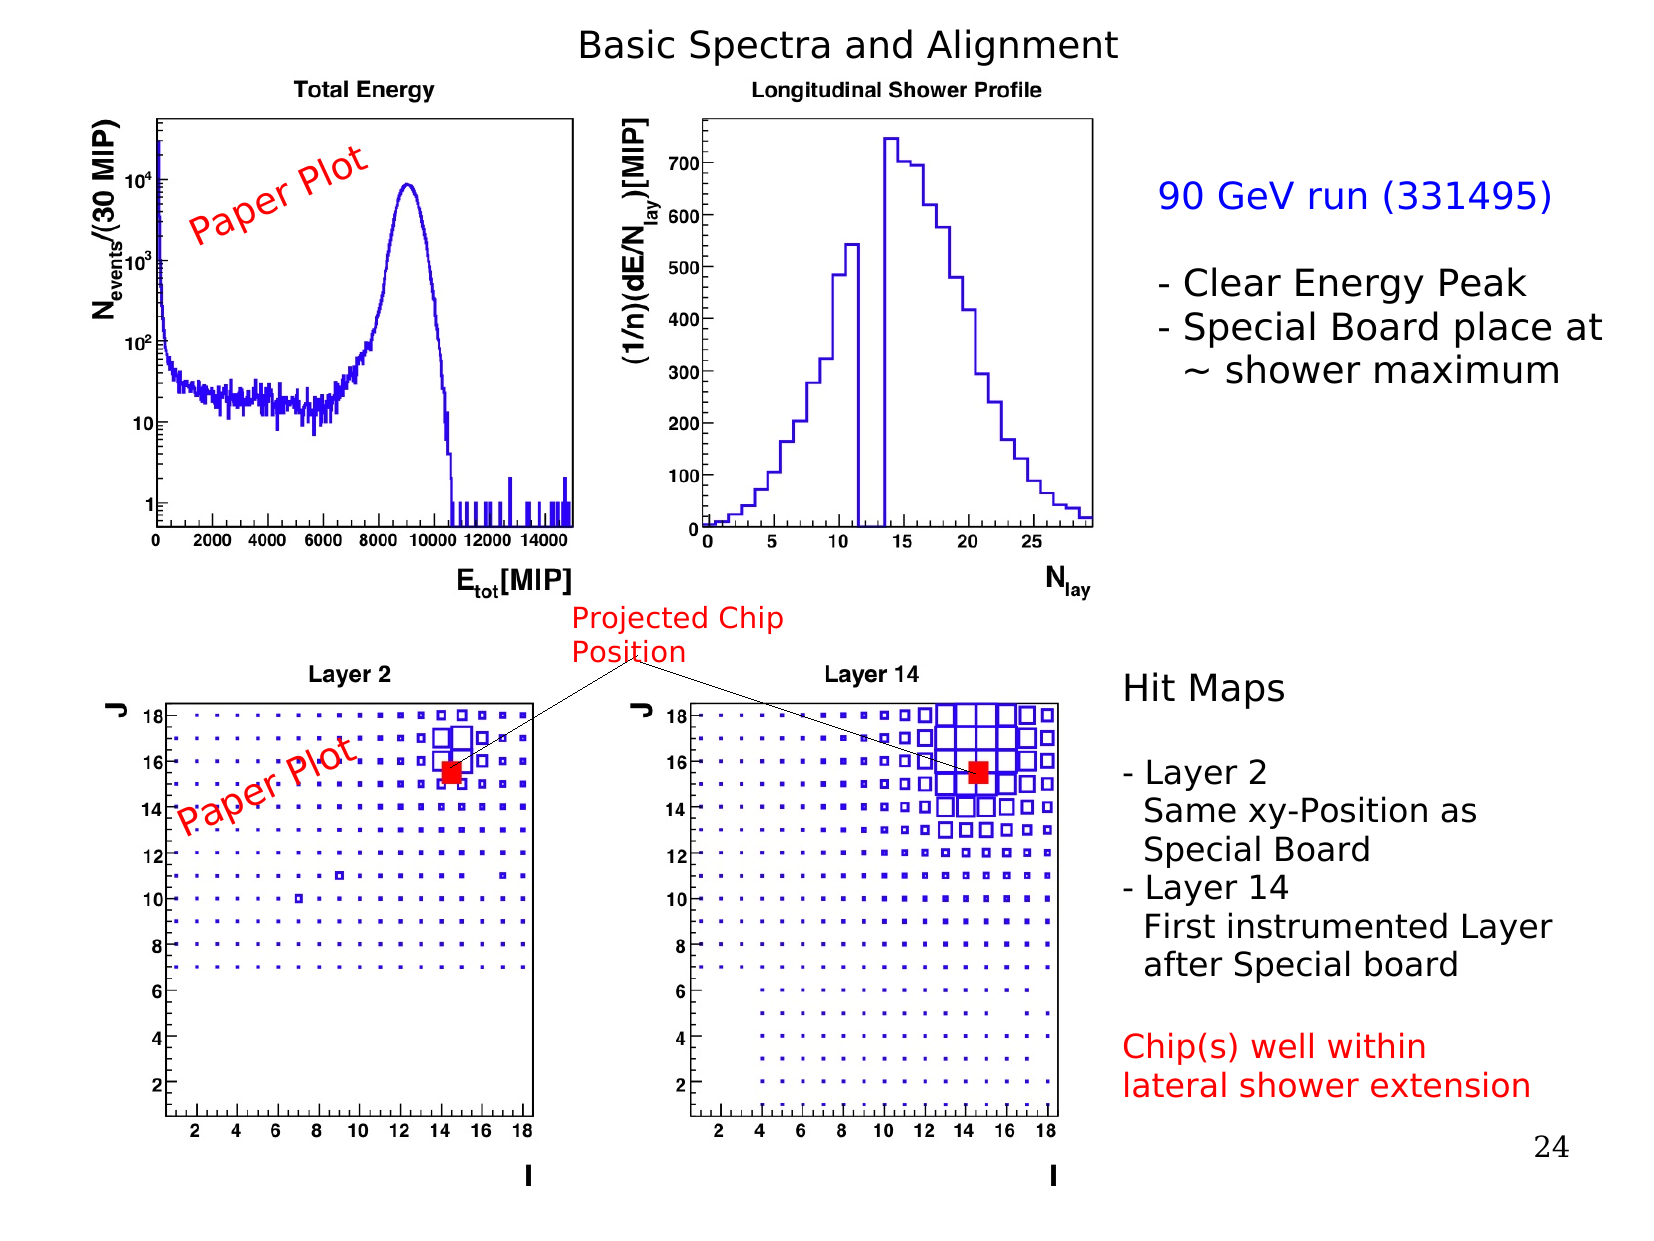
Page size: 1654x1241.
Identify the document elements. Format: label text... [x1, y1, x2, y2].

text_box Hit Maps - Layer 2 Same xy-Position as Special Board - Layer 14 First instrumented Layer after Special board Chip(s) well within lateral shower extension [1107, 659, 1560, 1113]
picture [79, 31, 1118, 614]
text_box Paper Plot [166, 124, 387, 269]
text_box Projected Chip Position [556, 594, 799, 678]
picture [87, 615, 1136, 1204]
text_box Paper Plot [154, 714, 376, 859]
text_box 90 GeV run (331495) - Clear Energy Peak - Special Board place at ~ shower maximum [1142, 167, 1609, 444]
text_box Basic Spectra and Alignment [562, 16, 1123, 76]
